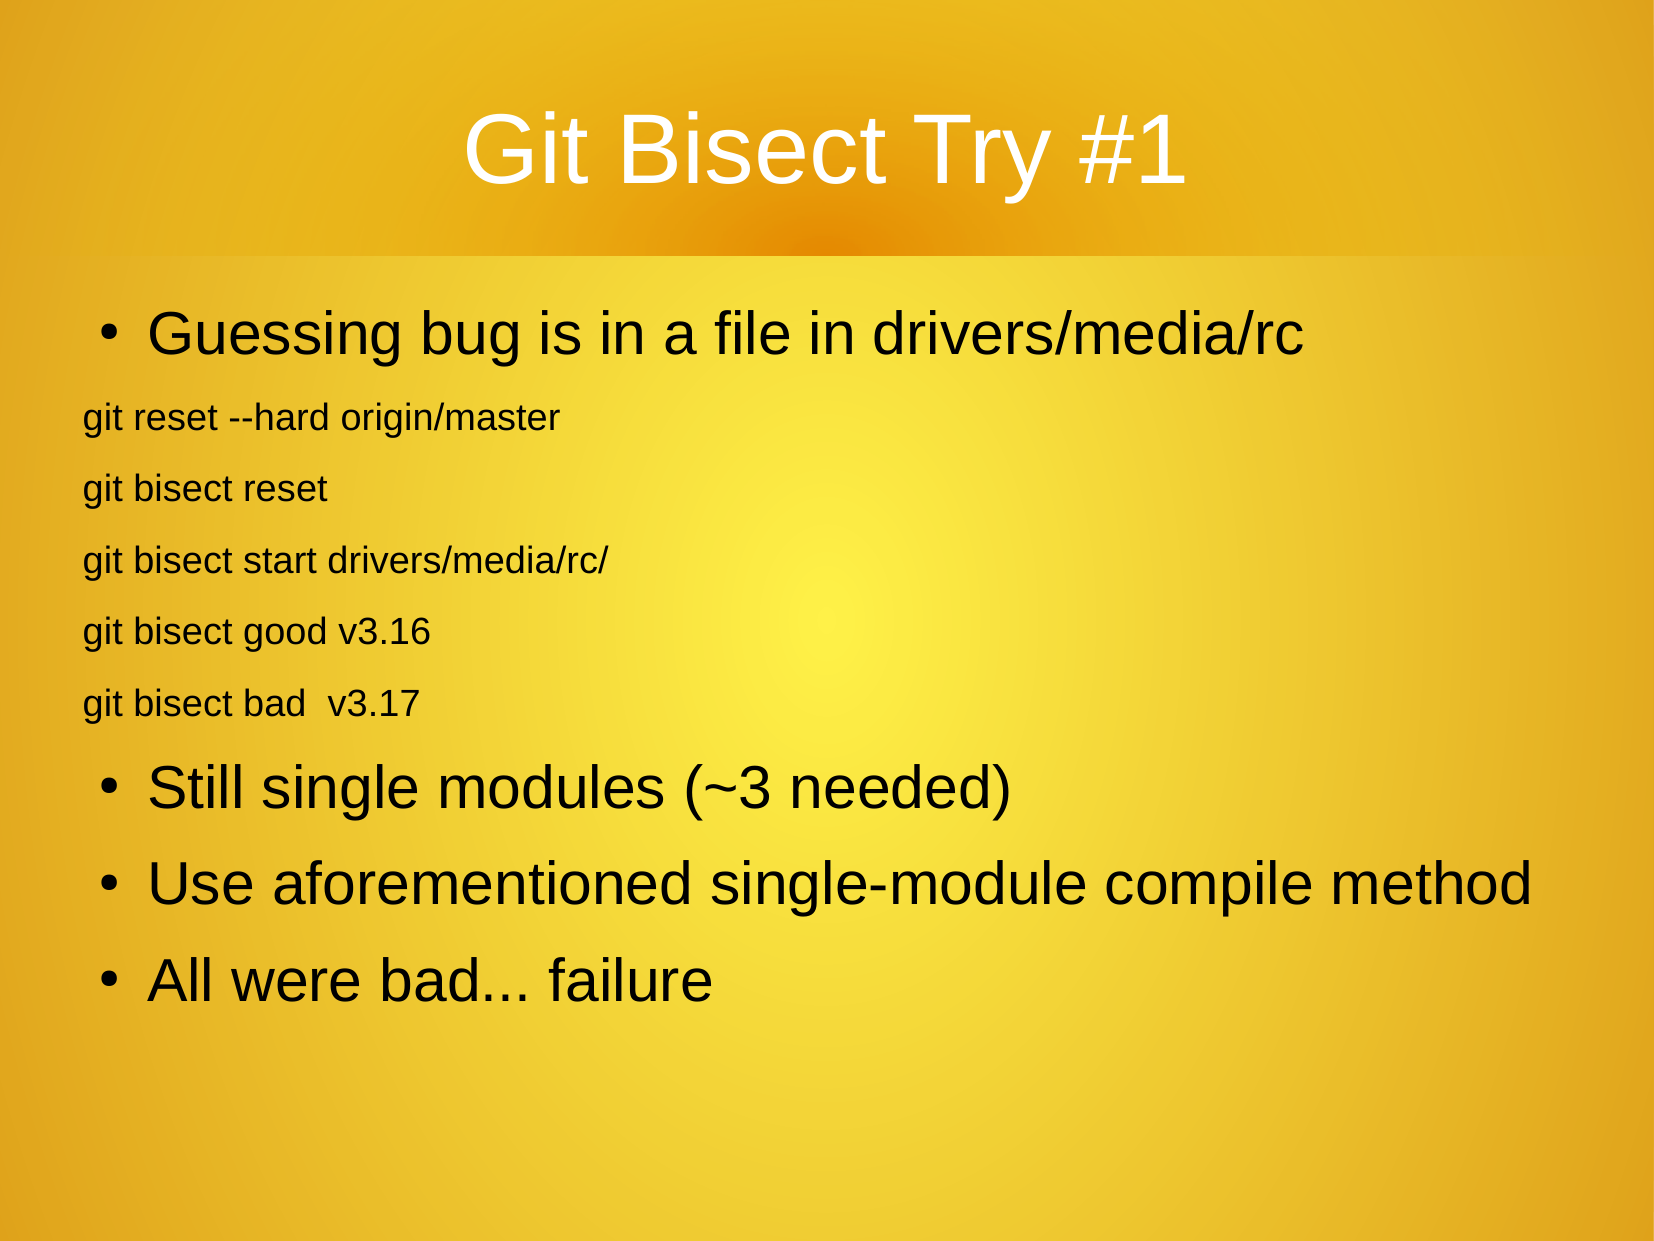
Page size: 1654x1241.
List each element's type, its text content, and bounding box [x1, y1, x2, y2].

title Git Bisect Try #1 [82, 47, 1571, 252]
list Guessing bug is in a file in drivers/media/rc git reset --hard origin/master git bisect reset git bisect start drivers/media/rc/ git bisect good v3.16 git bisect bad v3.17 Still single modules (~3 needed) Use aforementioned single-module compile method All were bad... failure [82, 299, 1571, 1019]
